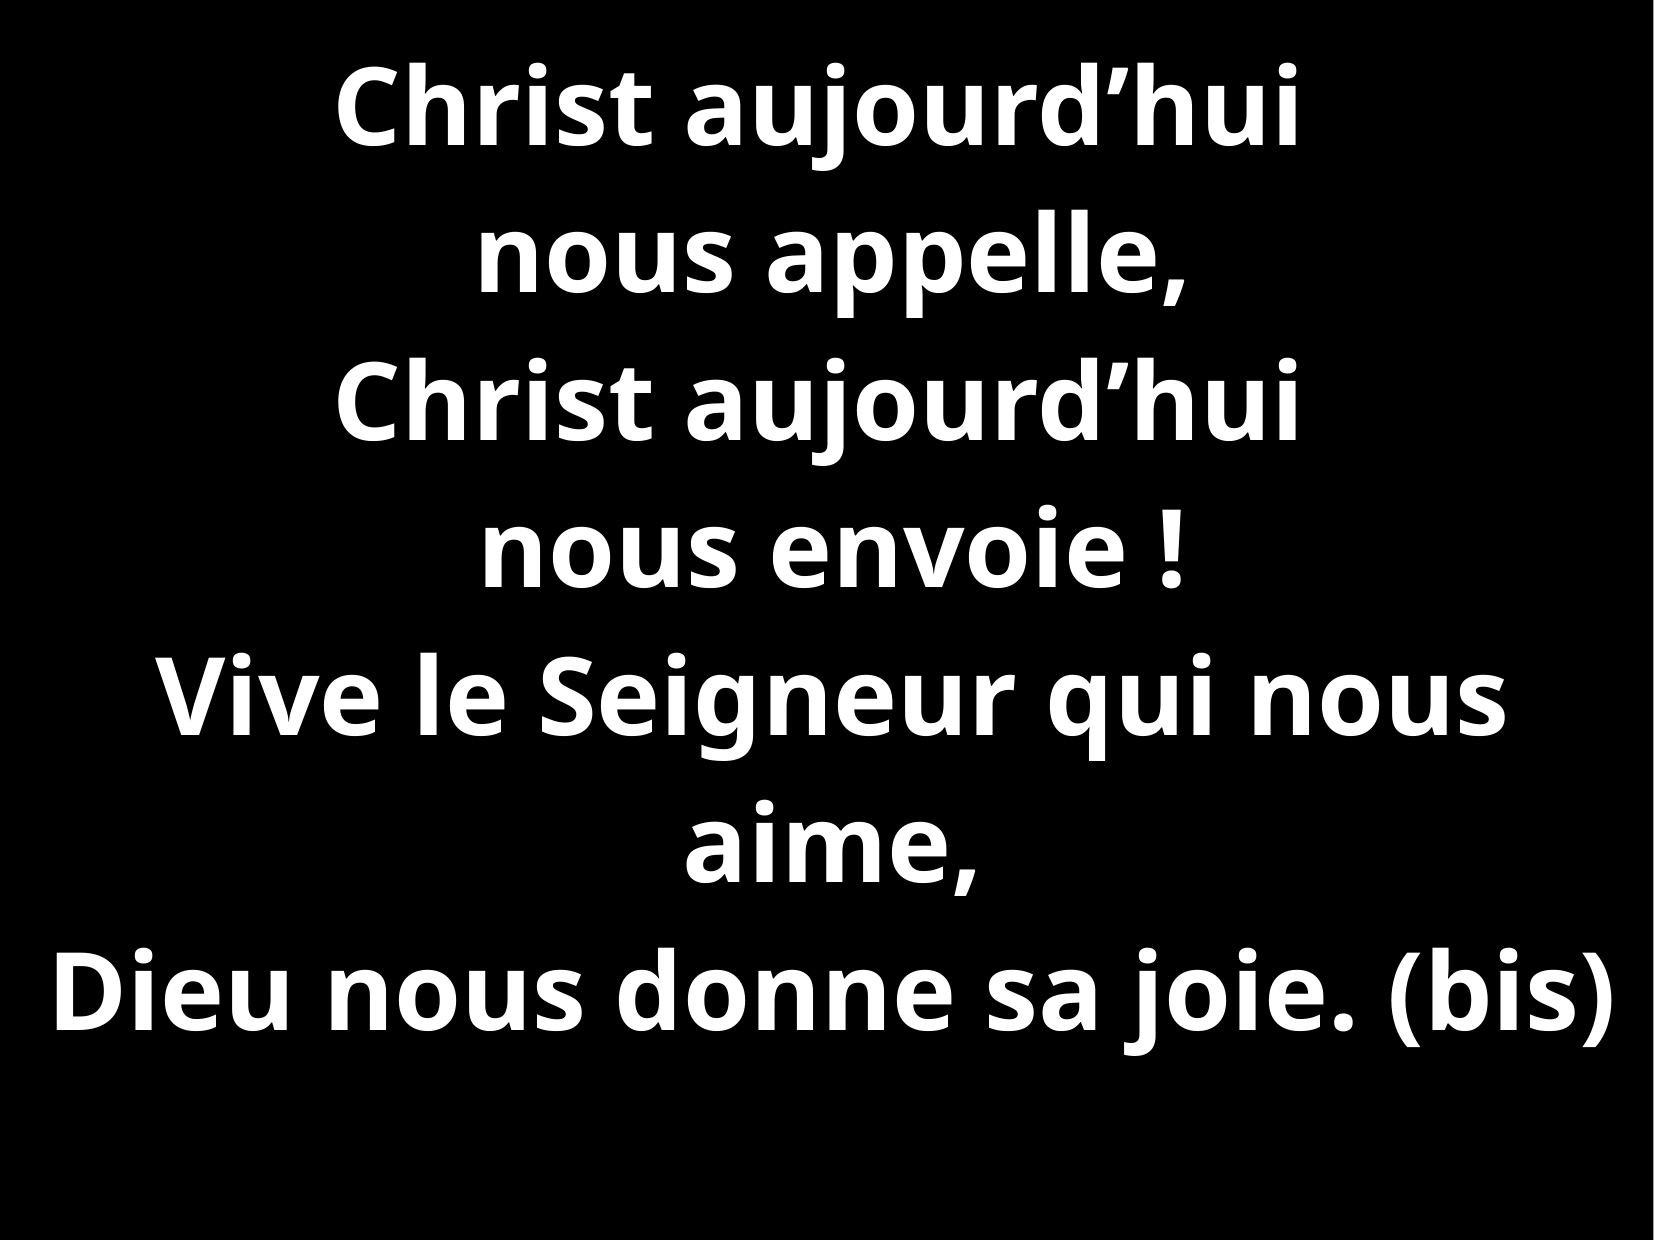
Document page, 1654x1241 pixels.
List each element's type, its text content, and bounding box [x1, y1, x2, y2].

list Christ aujourd’hui nous appelle, Christ aujourd’hui nous envoie ! Vive le Seigneur qui nous aime, Dieu nous donne sa joie. (bis) [11, 29, 1654, 1241]
